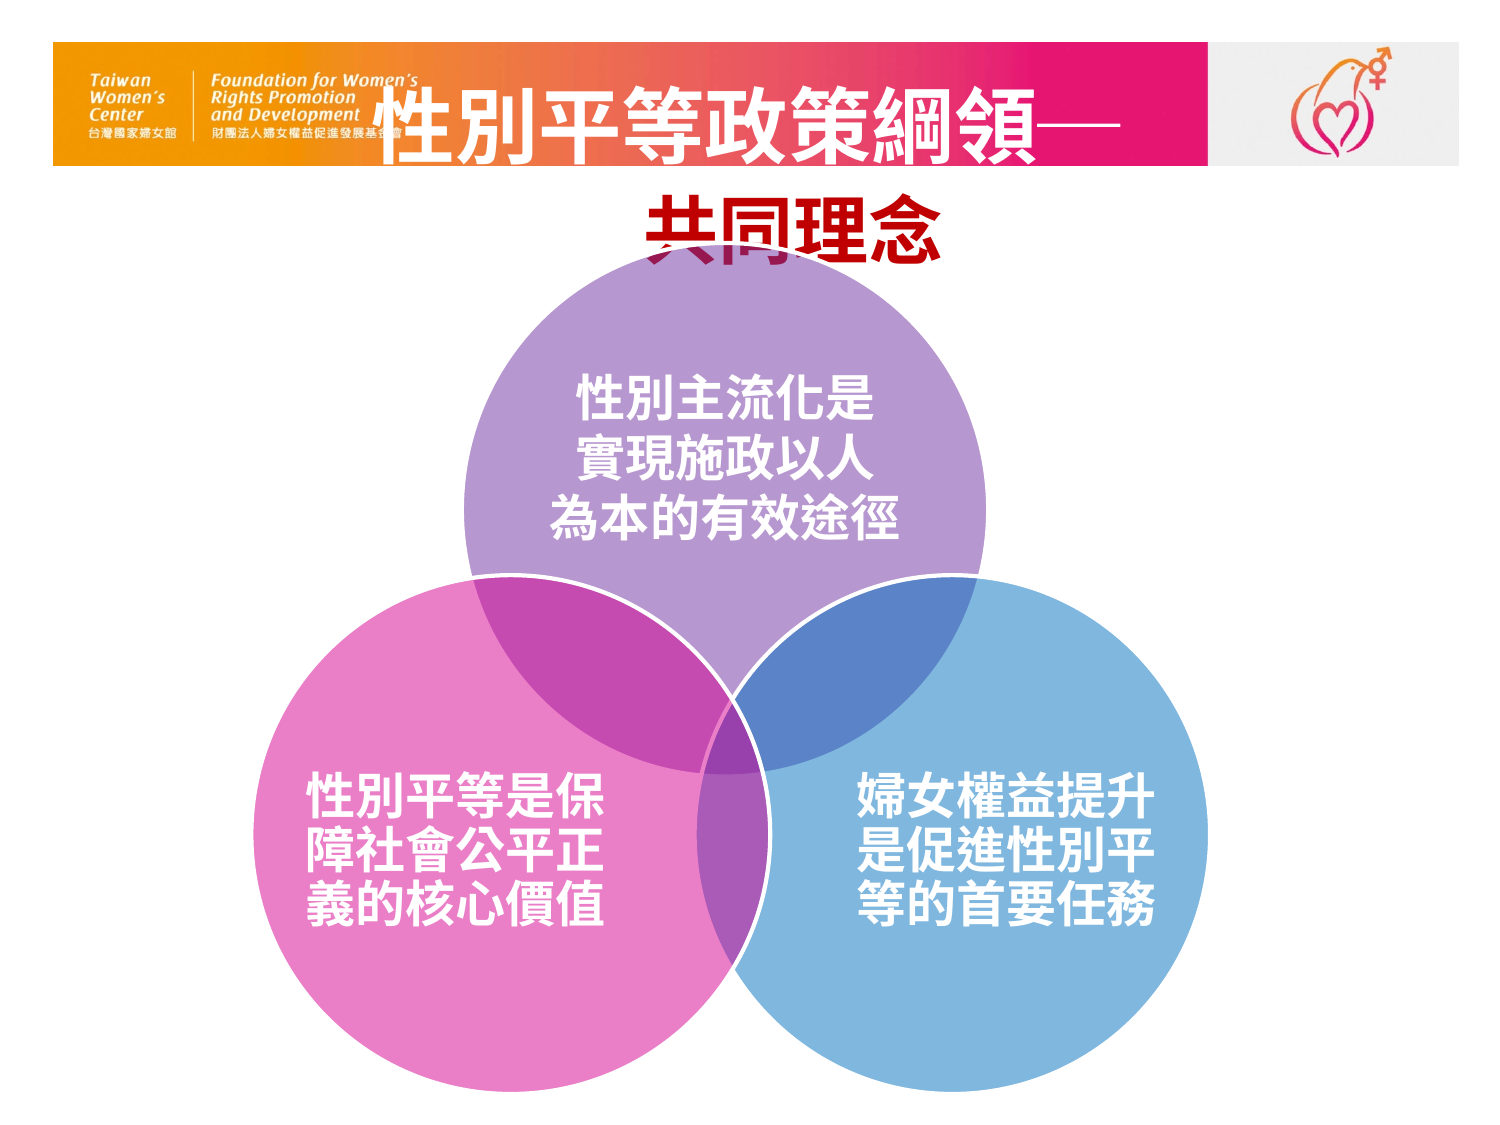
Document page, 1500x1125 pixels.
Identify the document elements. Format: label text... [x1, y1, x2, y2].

text_box 性別平等是保障社會公平正義的核心價值 [251, 575, 771, 1094]
text_box 性別主流化是 實現施政以人 為本的有效途徑 [461, 242, 989, 698]
title 性別平等政策綱領─ —共同理念 [53, 66, 1459, 244]
text_box 婦女權益提升是促進性別平等的首要任務 [733, 575, 1211, 1094]
